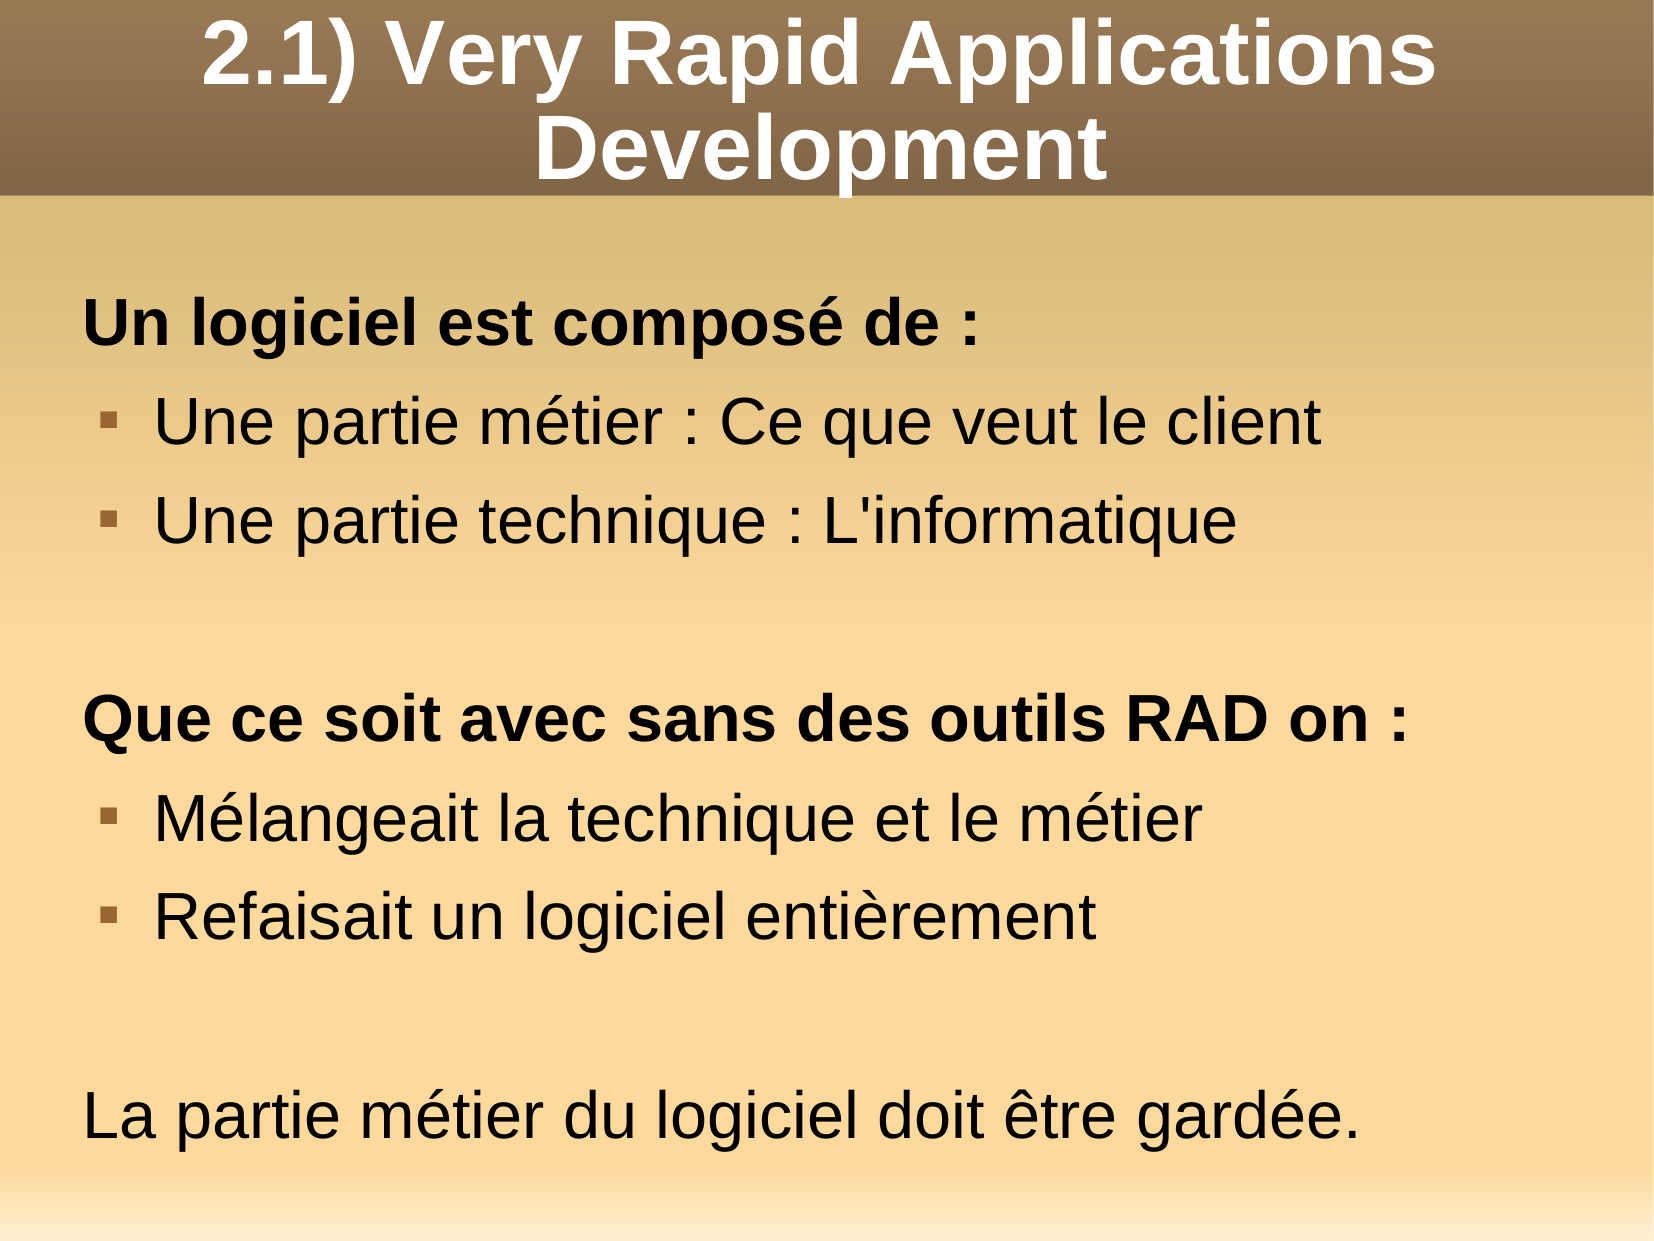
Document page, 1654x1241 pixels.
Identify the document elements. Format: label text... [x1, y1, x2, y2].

list Un logiciel est composé de : Une partie métier : Ce que veut le client Une partie technique : L'informatique Que ce soit avec sans des outils RAD on : Mélangeait la technique et le métier Refaisait un logiciel entièrement La partie métier du logiciel doit être gardée. [82, 290, 1571, 1158]
picture [0, 0, 1654, 1241]
title 2.1) Very Rapid Applications Development [76, 4, 1565, 203]
